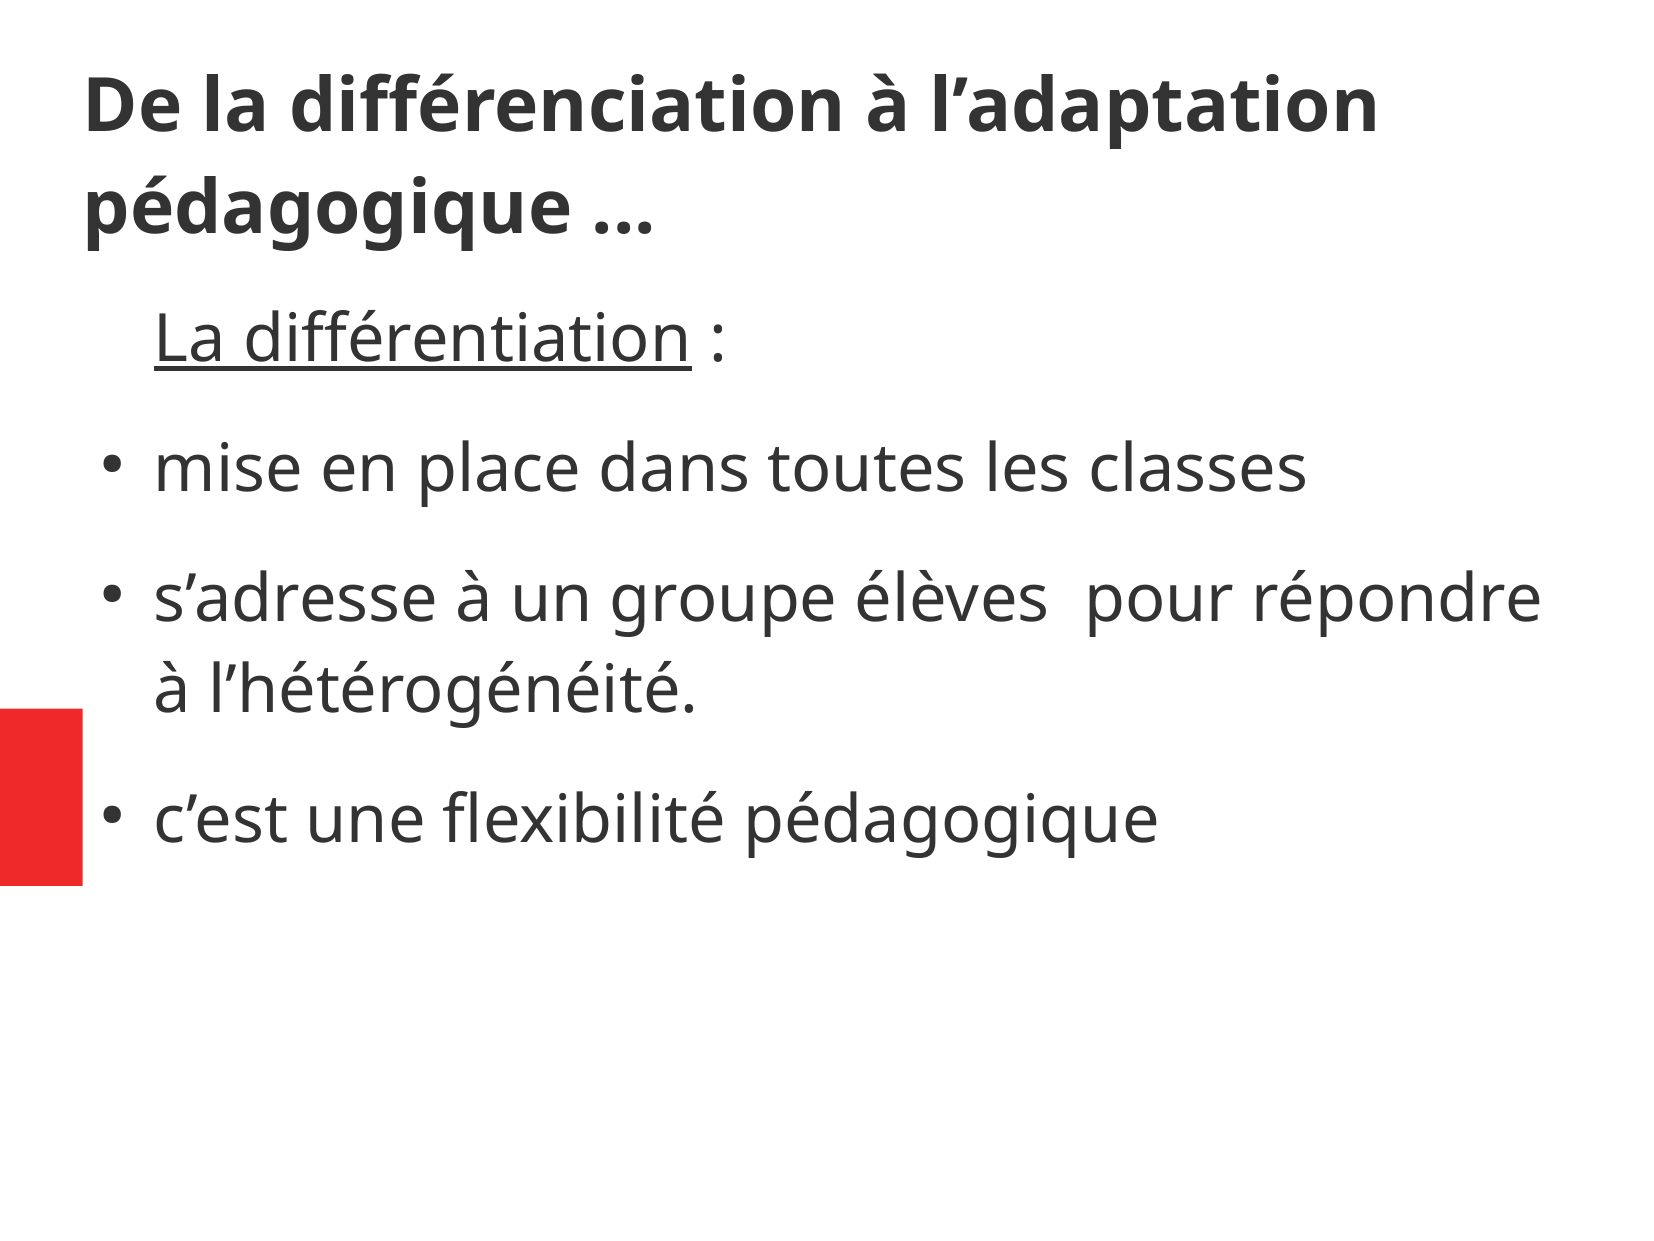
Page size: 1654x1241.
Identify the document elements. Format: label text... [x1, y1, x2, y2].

title De la différenciation à l’adaptation pédagogique ... [82, 48, 1571, 258]
list La différentiation : mise en place dans toutes les classes s’adresse à un groupe élèves pour répondre à l’hétérogénéité. c’est une flexibilité pédagogique [82, 290, 1571, 1010]
